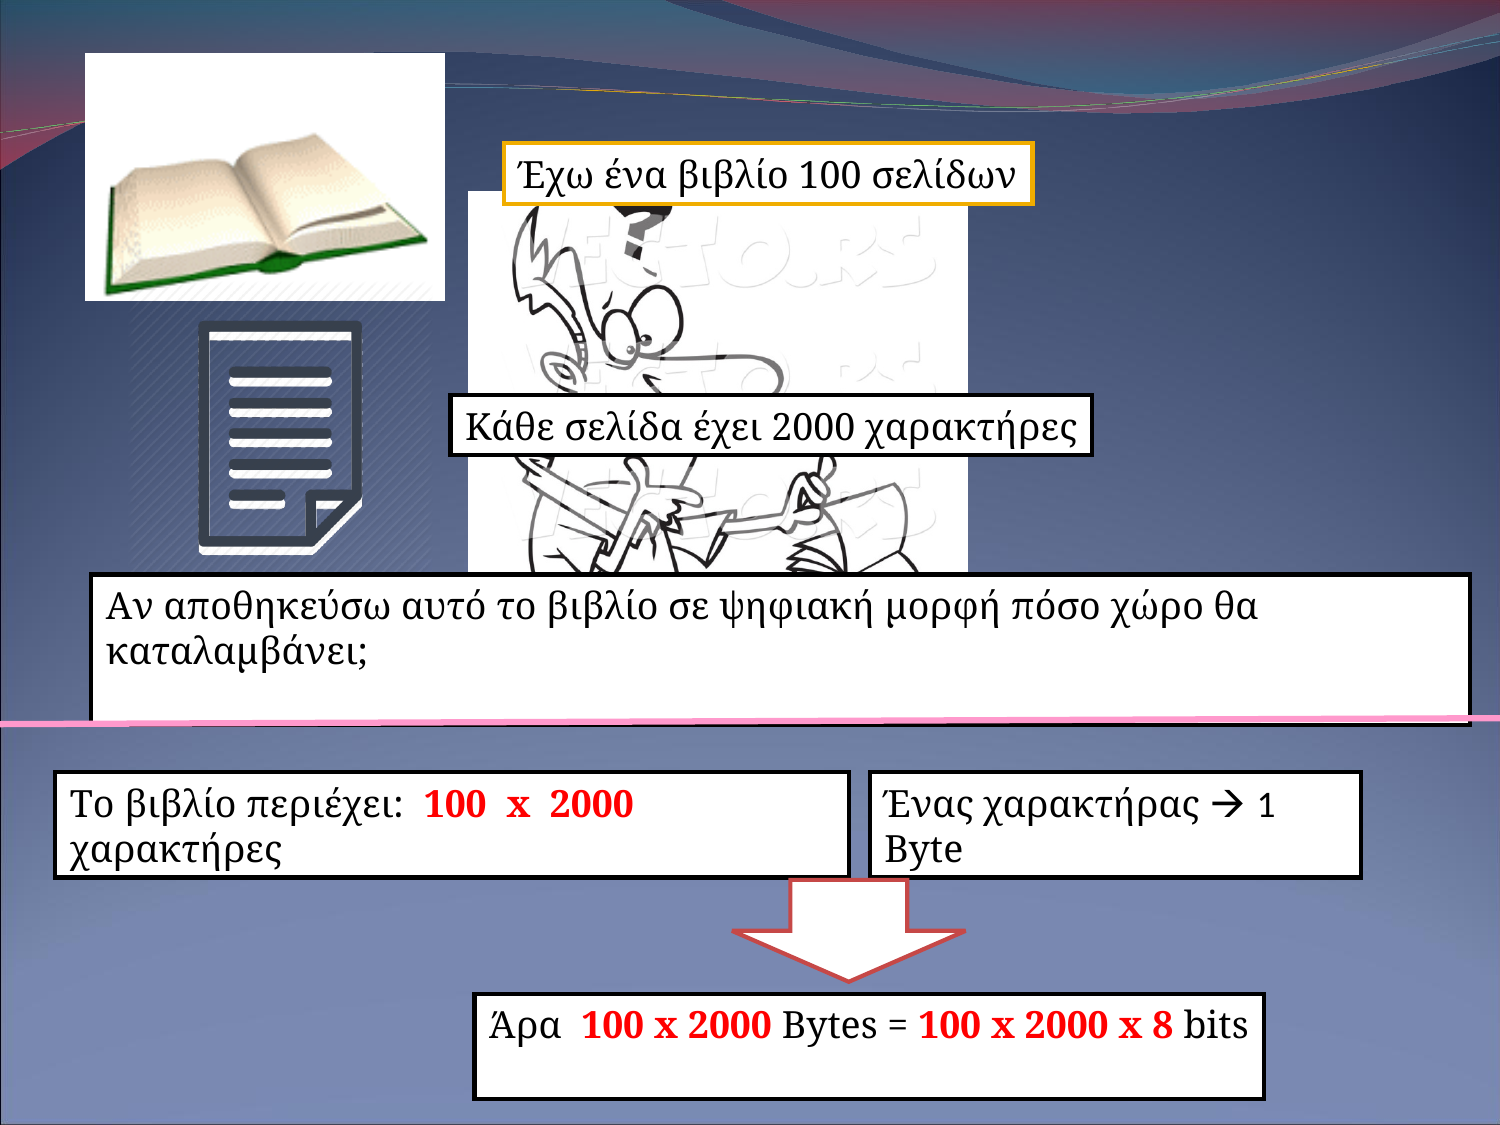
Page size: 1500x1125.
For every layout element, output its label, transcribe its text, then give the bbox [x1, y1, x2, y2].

text_box Άρα 100 x 2000 Bytes = 100 x 2000 x 8 bits [474, 993, 1264, 1100]
text_box Ένας χαρακτήρας  1 Byte [869, 772, 1361, 878]
text_box Αν αποθηκεύσω αυτό το βιβλίο σε ψηφιακή μορφή πόσο χώρο θα καταλαμβάνει; [91, 574, 1471, 720]
text_box [731, 879, 966, 982]
text_box Το βιβλίο περιέχει: 100 x 2000 χαρακτήρες [55, 772, 849, 878]
text_box Κάθε σελίδα έχει 2000 χαρακτήρες [450, 394, 1093, 456]
text_box Έχω ένα βιβλίο 100 σελίδων [504, 143, 1033, 204]
picture [0, 722, 1500, 1125]
picture [0, 0, 1500, 720]
